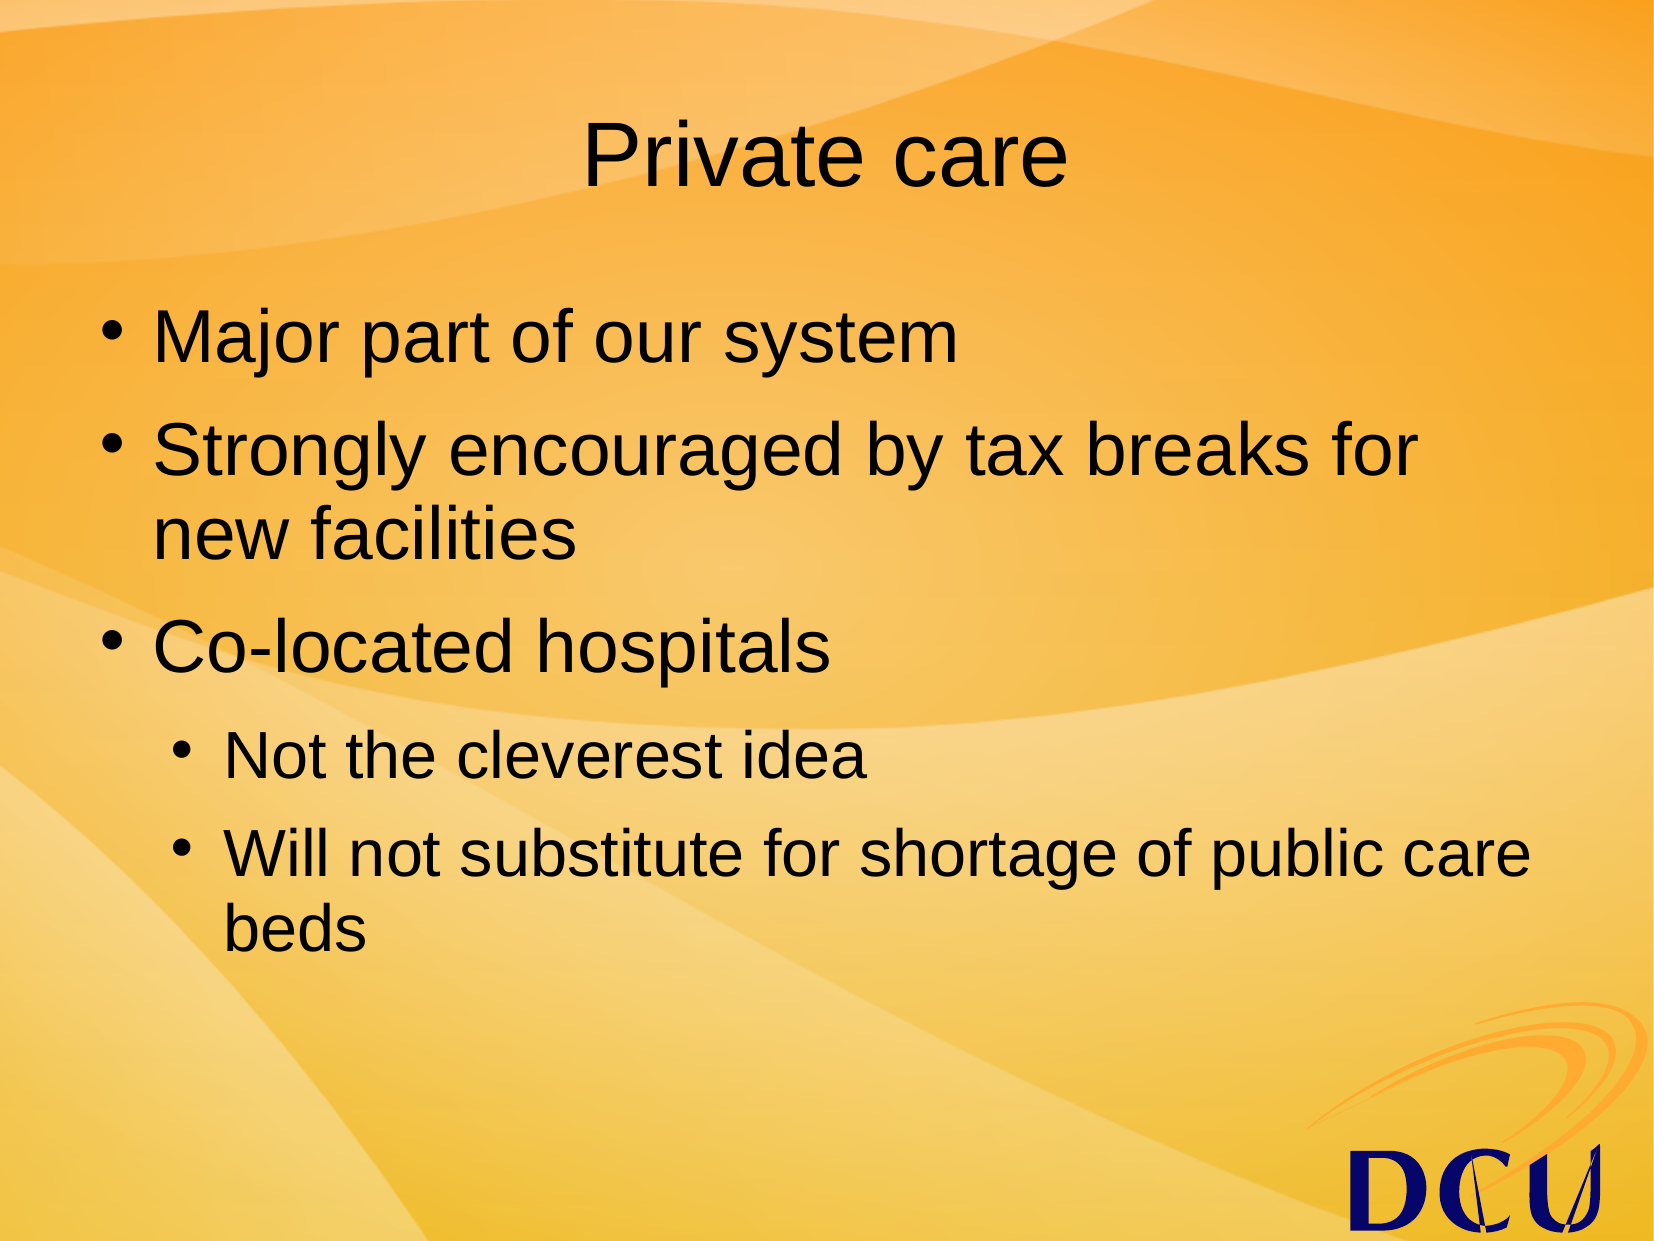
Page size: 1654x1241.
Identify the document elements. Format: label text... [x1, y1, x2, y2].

list Major part of our system Strongly encouraged by tax breaks for new facilities Co-located hospitals Not the cleverest idea Will not substitute for shortage of public care beds [82, 290, 1571, 1094]
title Private care [82, 49, 1571, 257]
picture [0, 0, 1654, 1241]
